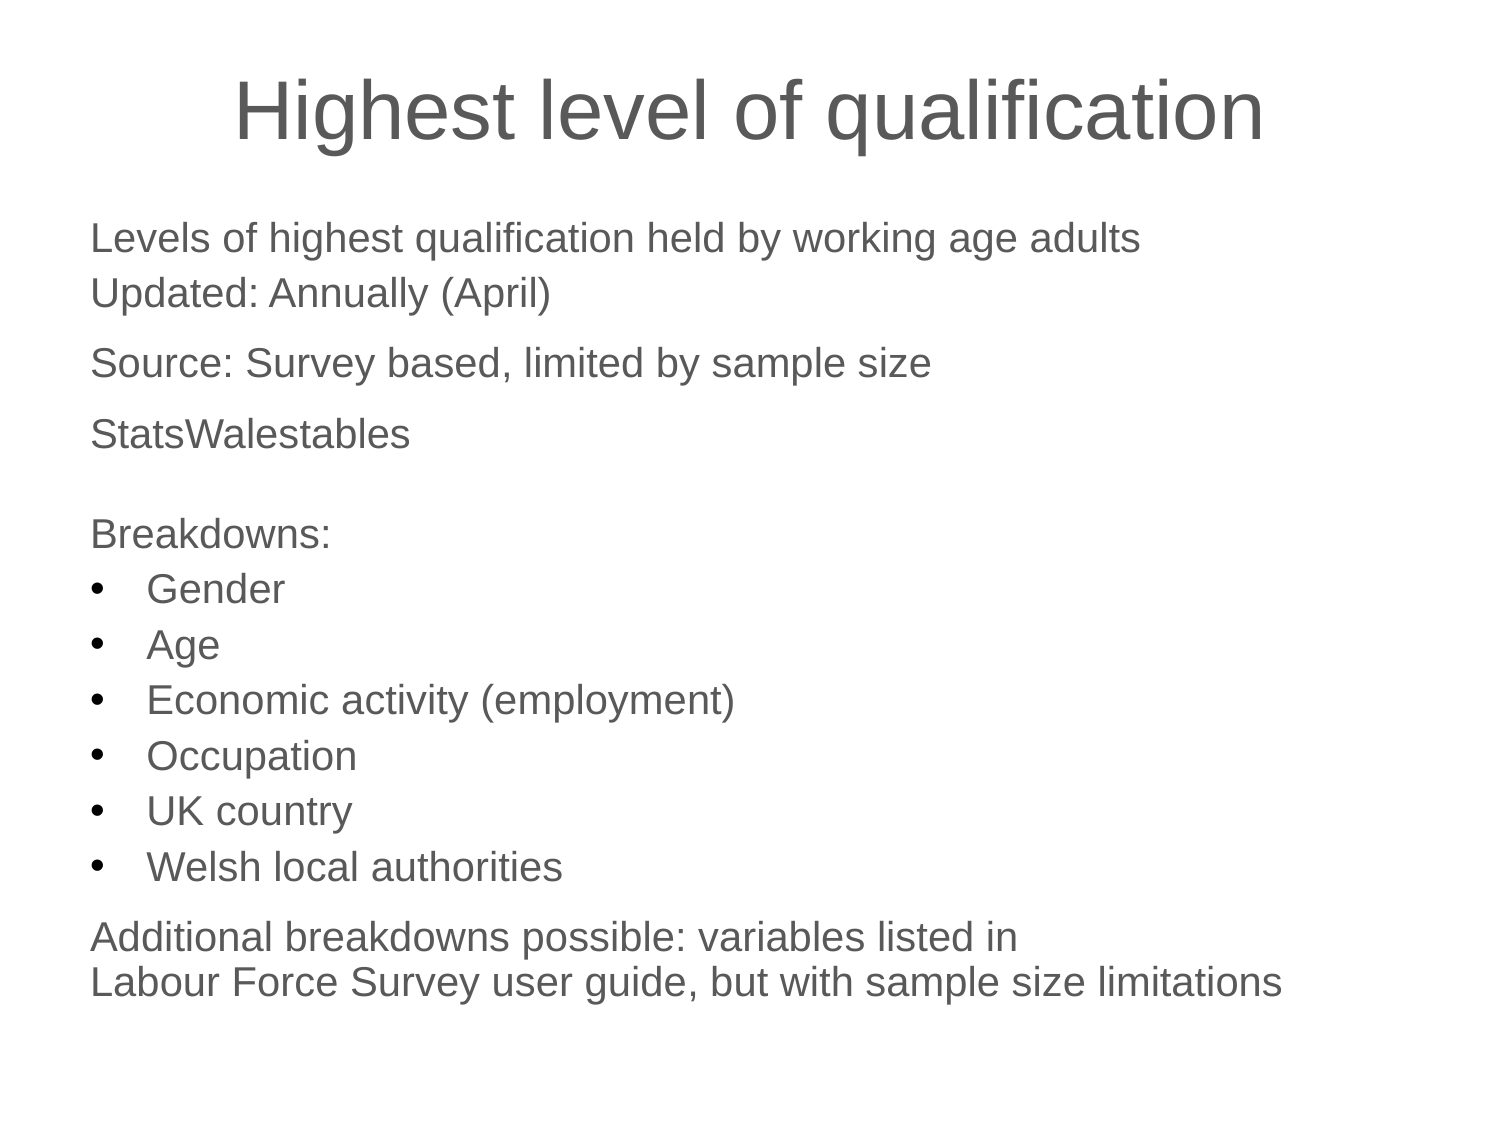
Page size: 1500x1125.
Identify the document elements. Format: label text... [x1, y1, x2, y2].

list Levels of highest qualification held by working age adults Updated: Annually (April) Source: Survey based, limited by sample size StatsWales tables Breakdowns: Gender Age Economic activity (employment) Occupation UK country Welsh local authorities Additional breakdowns possible: variables listed in Labour Force Survey user guide, but with sample size limitations [75, 208, 1477, 1080]
title Highest level of qualification [75, 45, 1426, 167]
